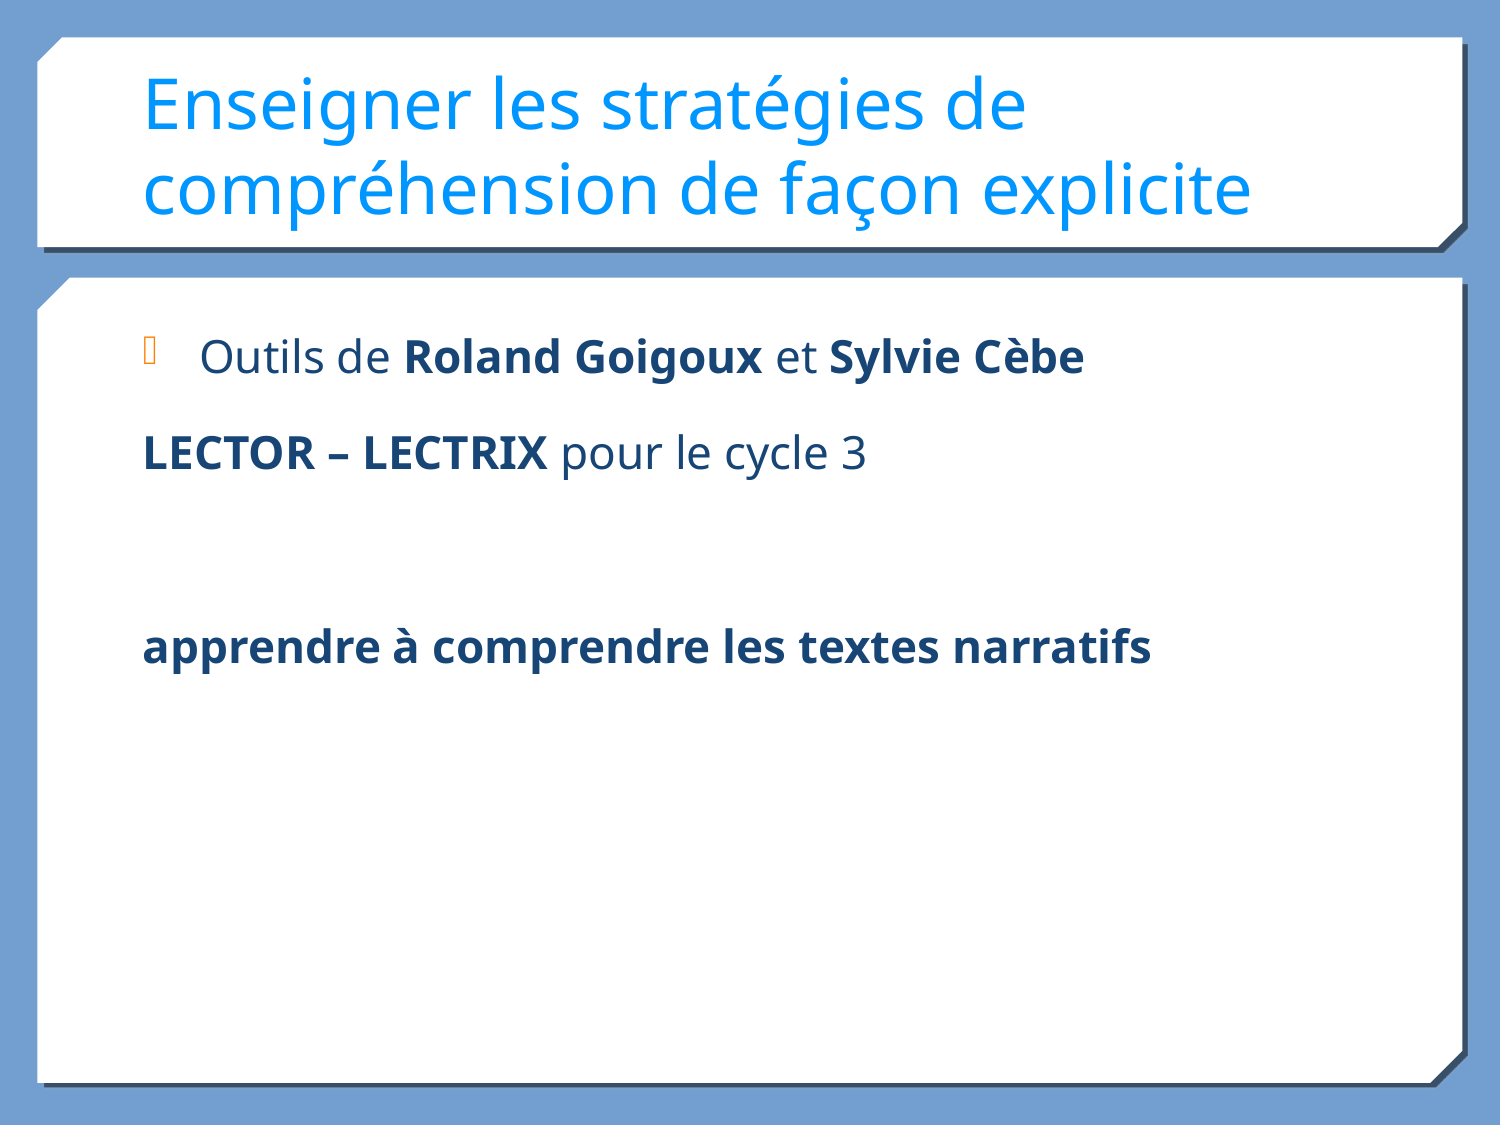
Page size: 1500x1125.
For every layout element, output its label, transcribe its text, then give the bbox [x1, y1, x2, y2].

list Outils de Roland Goigoux et Sylvie Cèbe LECTOR – LECTRIX pour le cycle 3 apprendre à comprendre les textes narratifs [127, 319, 1372, 978]
title Enseigner les stratégies de compréhension de façon explicite [127, 48, 1372, 236]
